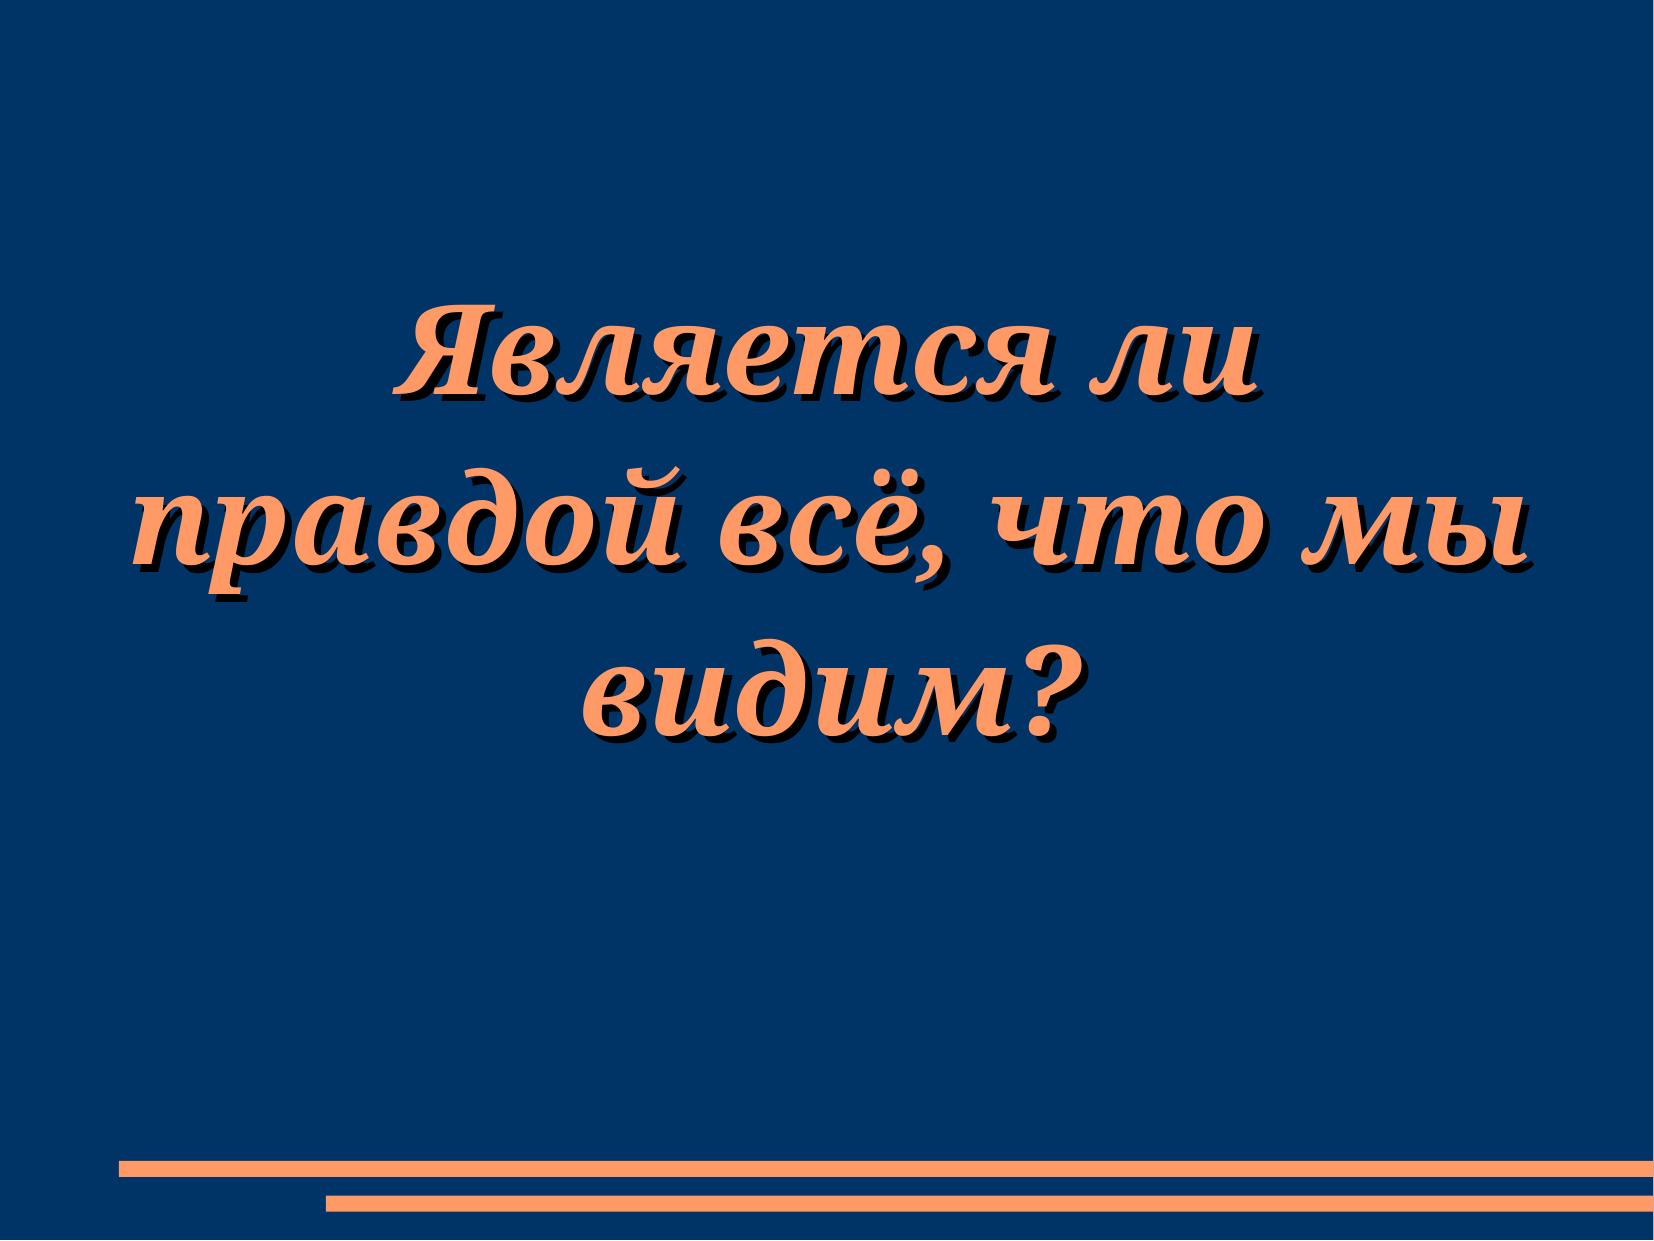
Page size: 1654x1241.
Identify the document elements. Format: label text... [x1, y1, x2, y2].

title Является ли правдой всё, что мы видим? [123, 364, 1536, 670]
